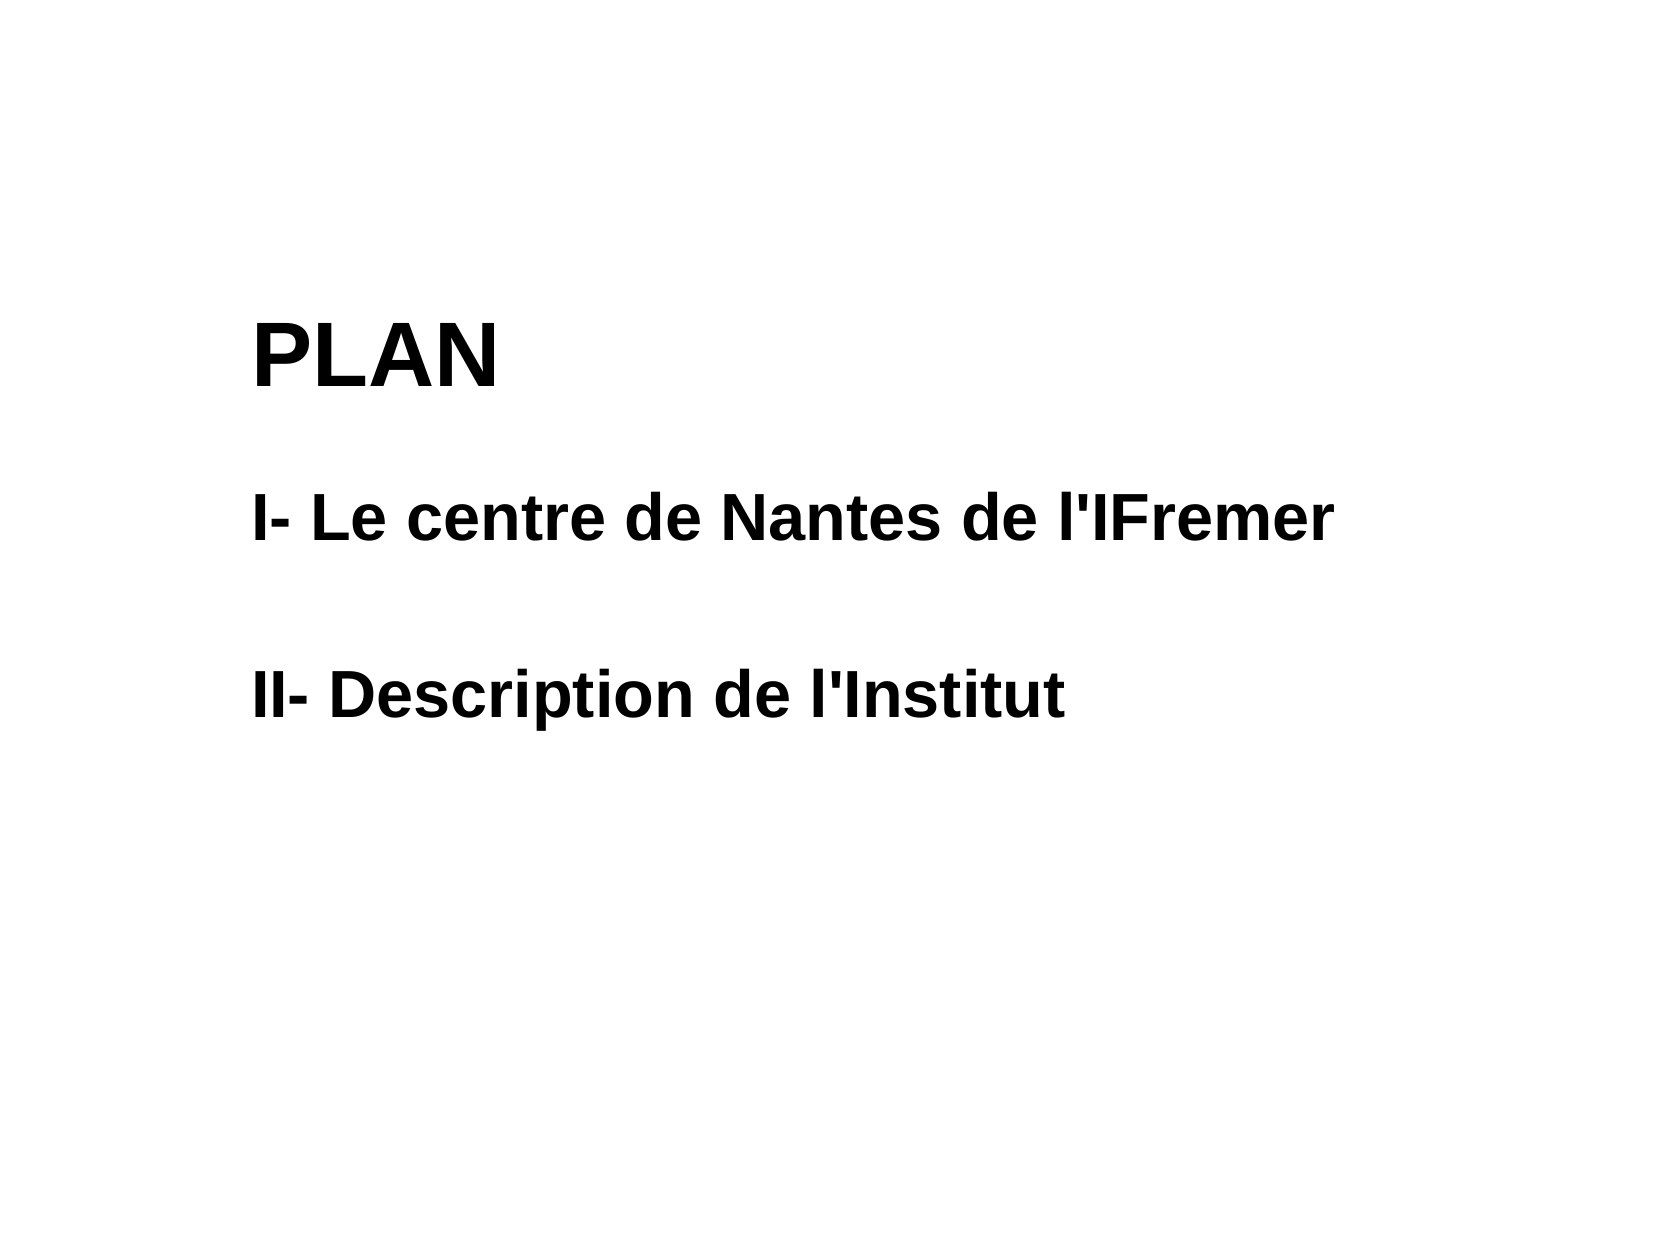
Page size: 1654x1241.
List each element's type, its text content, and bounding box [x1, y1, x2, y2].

text_box I- Le centre de Nantes de l'IFremer [236, 472, 1352, 563]
text_box II- Description de l'Institut [236, 649, 1082, 740]
text_box PLAN [236, 296, 516, 414]
